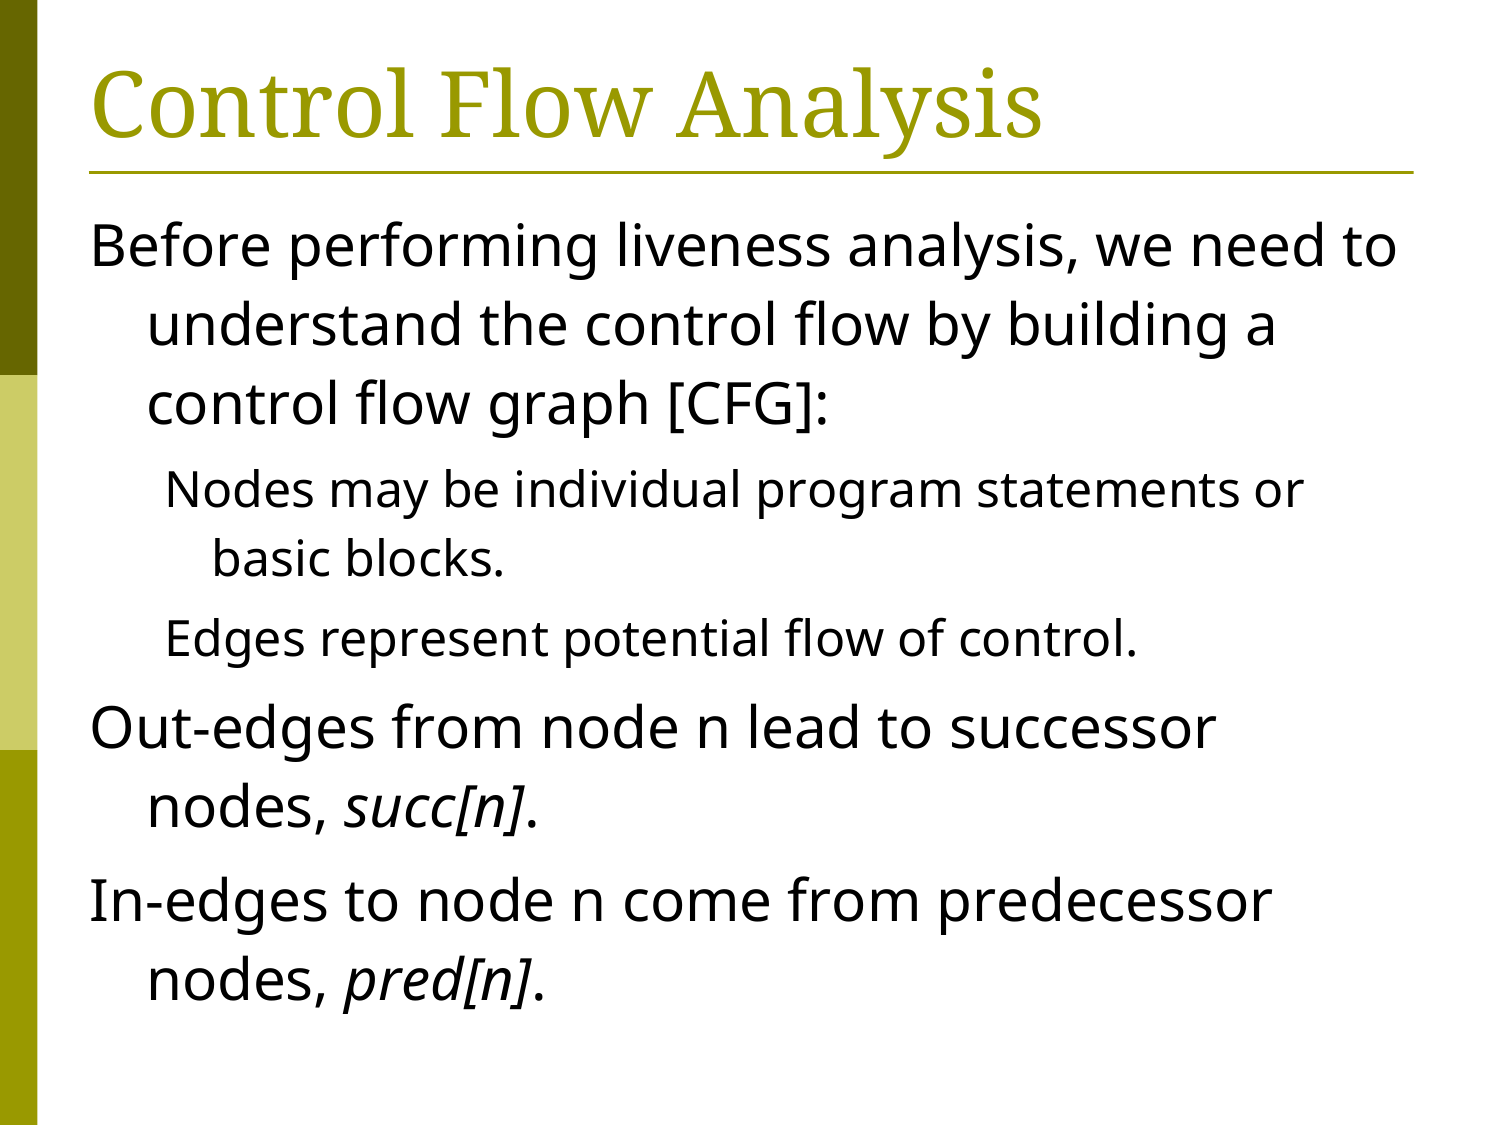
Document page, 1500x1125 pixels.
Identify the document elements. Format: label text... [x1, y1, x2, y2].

list Before performing liveness analysis, we need to understand the control flow by building a control flow graph [CFG]: Nodes may be individual program statements or basic blocks. Edges represent potential flow of control. Out-edges from node n lead to successor nodes, succ[n]. In-edges to node n come from predecessor nodes, pred[n]. [75, 196, 1426, 1006]
title Control Flow Analysis [75, 45, 1426, 173]
